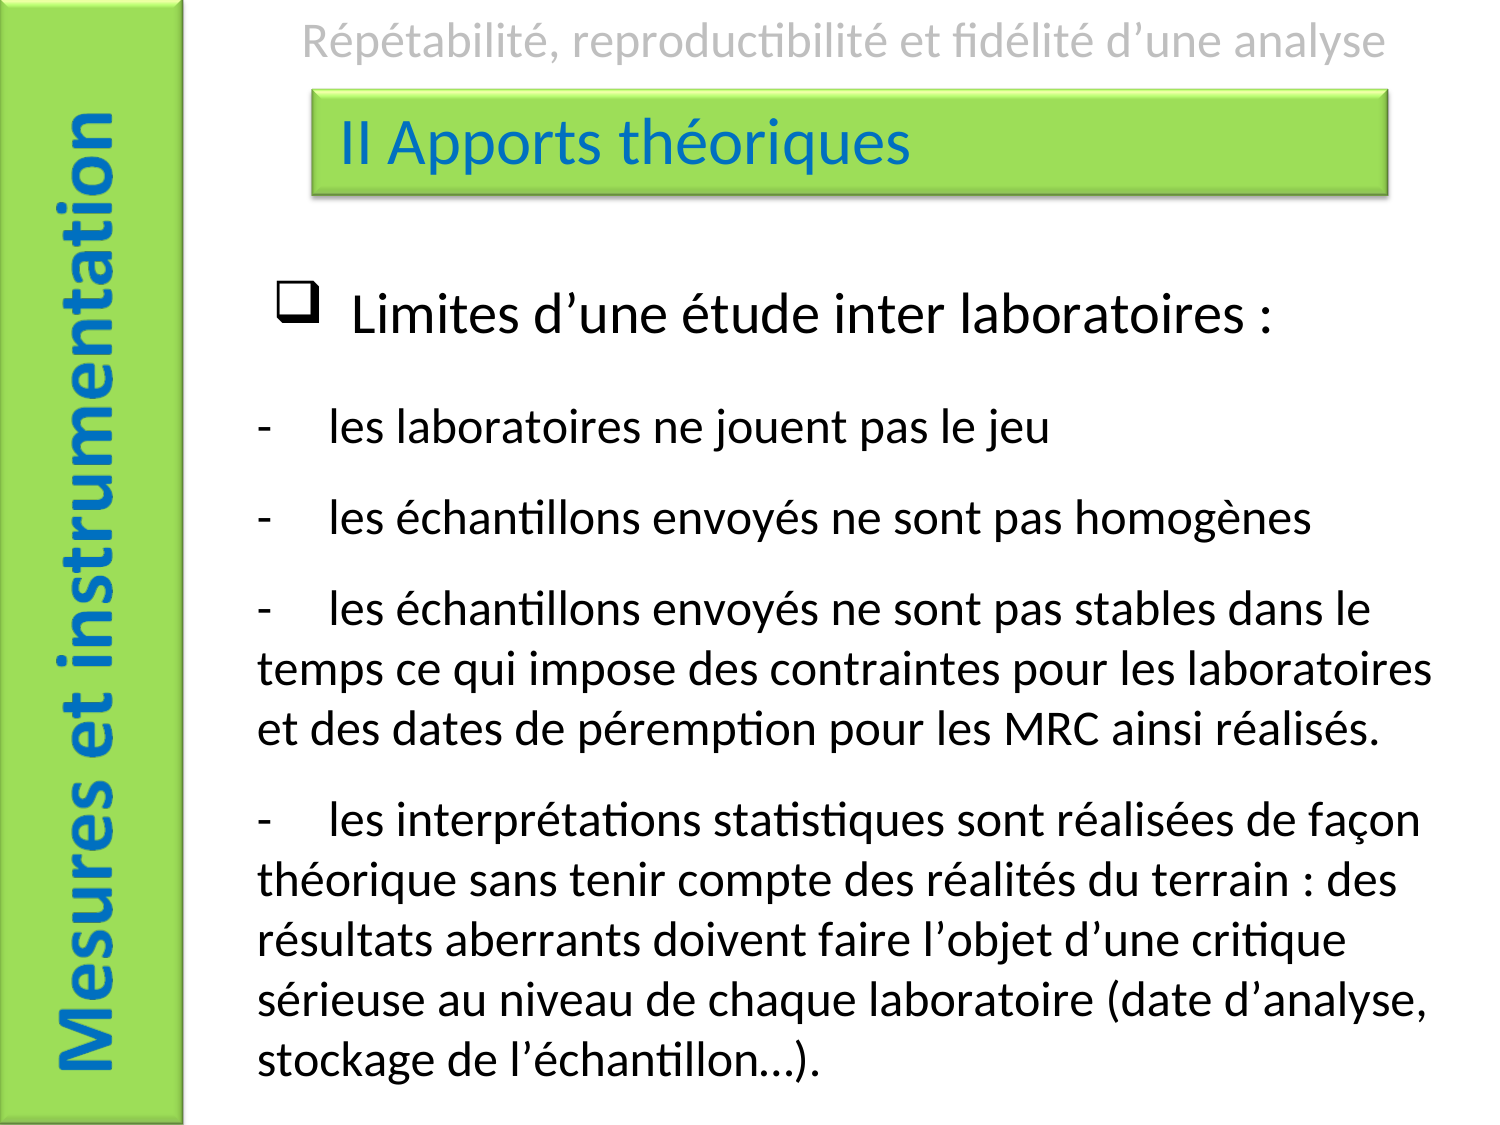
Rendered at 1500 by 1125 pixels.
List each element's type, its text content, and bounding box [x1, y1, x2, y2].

text_box II Apports théoriques [324, 90, 1388, 186]
text_box - les laboratoires ne jouent pas le jeu - les échantillons envoyés ne sont pas homogènes - les échantillons envoyés ne sont pas stables dans le temps ce qui impose des contraintes pour les laboratoires et des dates de péremption pour les MRC ainsi réalisés. - les interprétations statistiques sont réalisées de façon théorique sans tenir compte des réalités du terrain : des résultats aberrants doivent faire l’objet d’une critique sérieuse au niveau de chaque laboratoire (date d’analyse, stockage de l’échantillon…). [242, 385, 1500, 1095]
text_box Répétabilité, reproductibilité et fidélité d’une analyse [206, 0, 1483, 76]
picture [303, 84, 1397, 209]
picture [0, 0, 192, 1125]
text_box Limites d’une étude inter laboratoires : [183, 267, 1500, 339]
